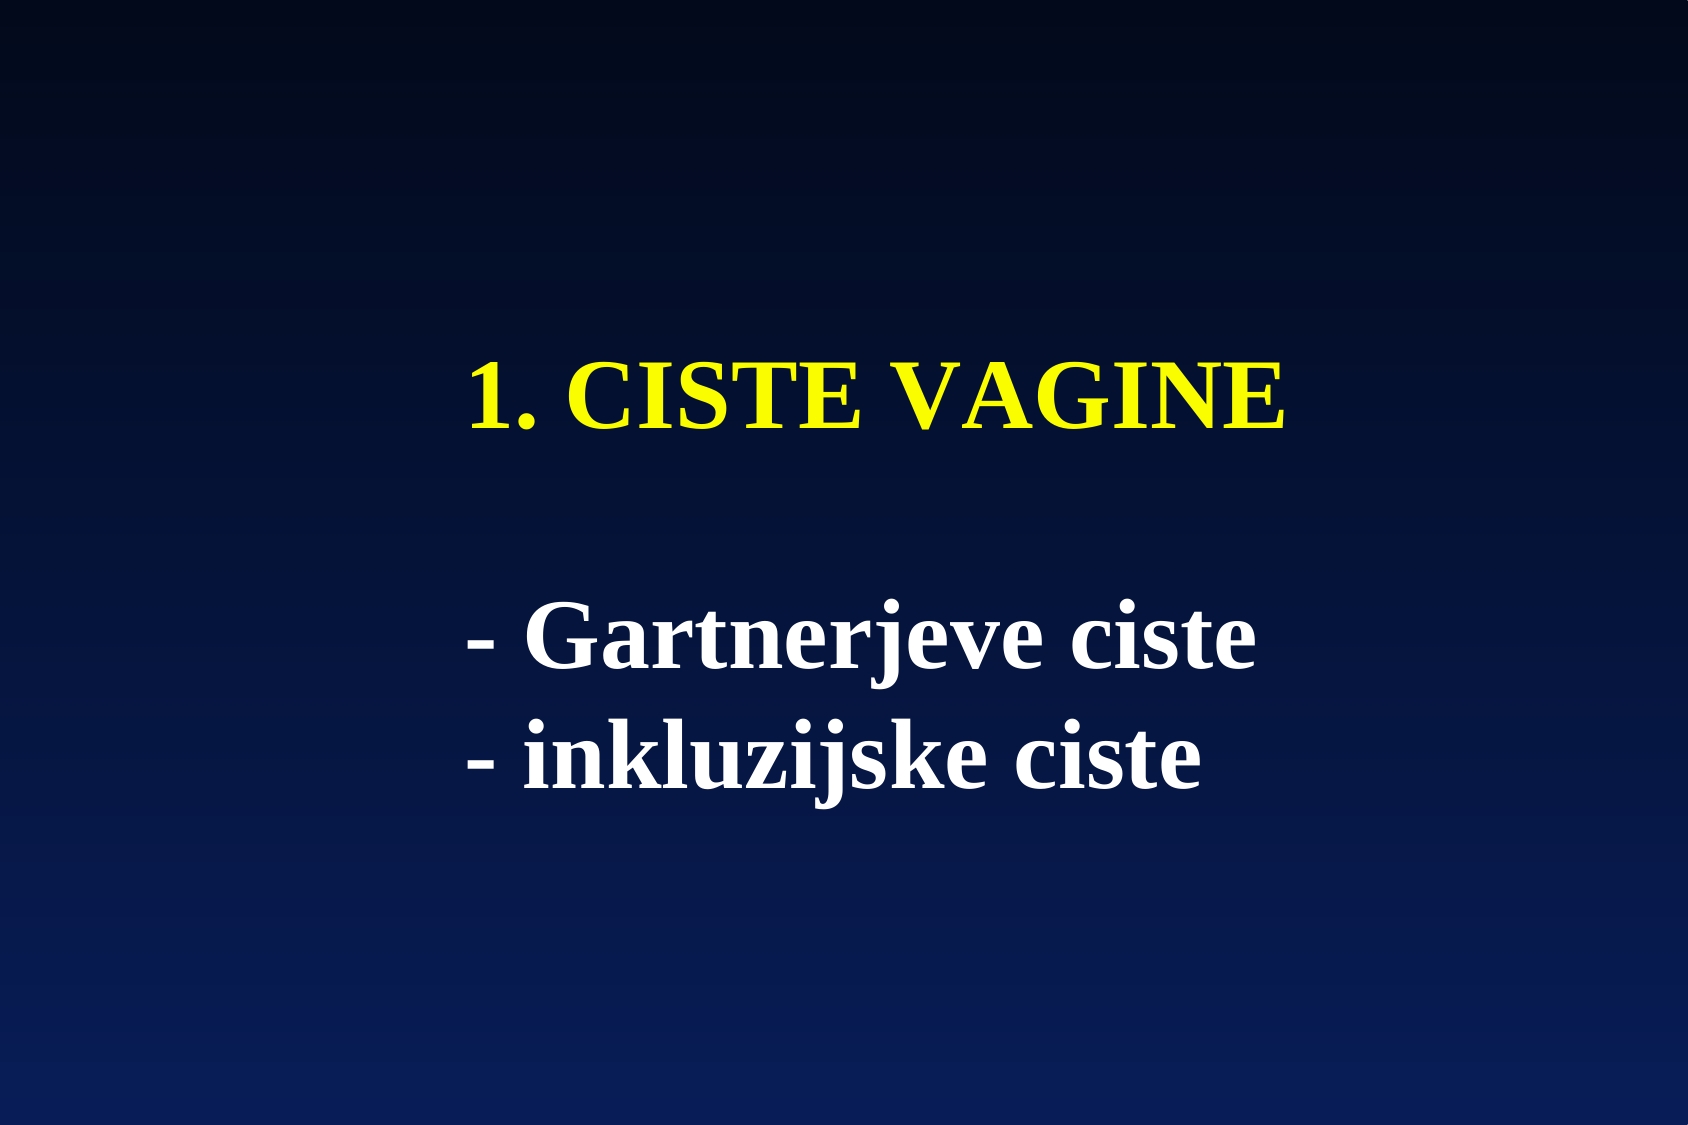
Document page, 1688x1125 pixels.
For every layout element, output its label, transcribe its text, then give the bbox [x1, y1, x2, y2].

title 1. CISTE VAGINE - Gartnerjeve ciste - inkluzijske ciste [150, 99, 1426, 1038]
subtitle [318, 637, 1369, 925]
